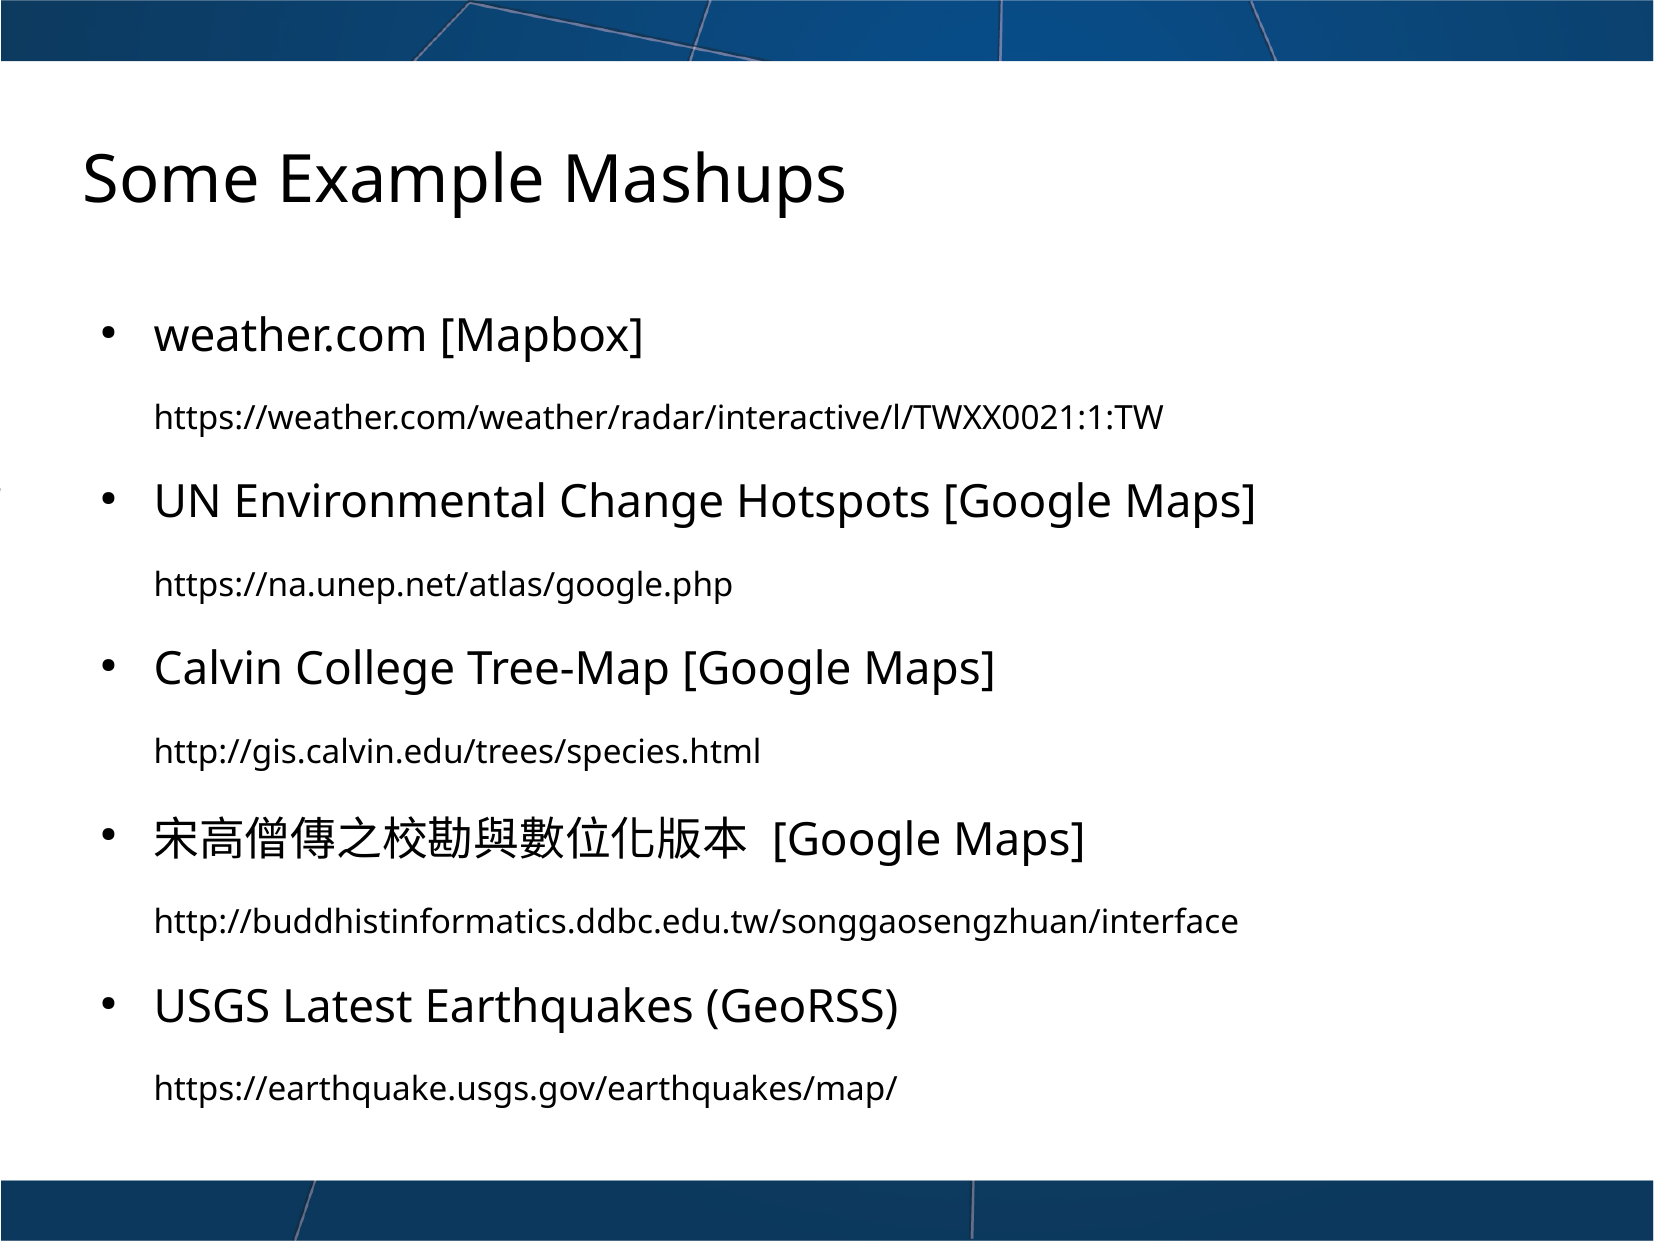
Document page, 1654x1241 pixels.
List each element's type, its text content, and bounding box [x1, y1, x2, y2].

list weather.com [Mapbox] https://weather.com/weather/radar/interactive/l/TWXX0021:1:TW UN Environmental Change Hotspots [Google Maps] https://na.unep.net/atlas/google.php Calvin College Tree-Map [Google Maps] http://gis.calvin.edu/trees/species.html 宋高僧傳之校勘與數位化版本 [Google Maps] http://buddhistinformatics.ddbc.edu.tw/songgaosengzhuan/interface USGS Latest Earthquakes (GeoRSS) https://earthquake.usgs.gov/earthquakes/map/ [82, 302, 1571, 1211]
picture [0, 0, 1654, 1241]
title Some Example Mashups [82, 73, 1571, 281]
